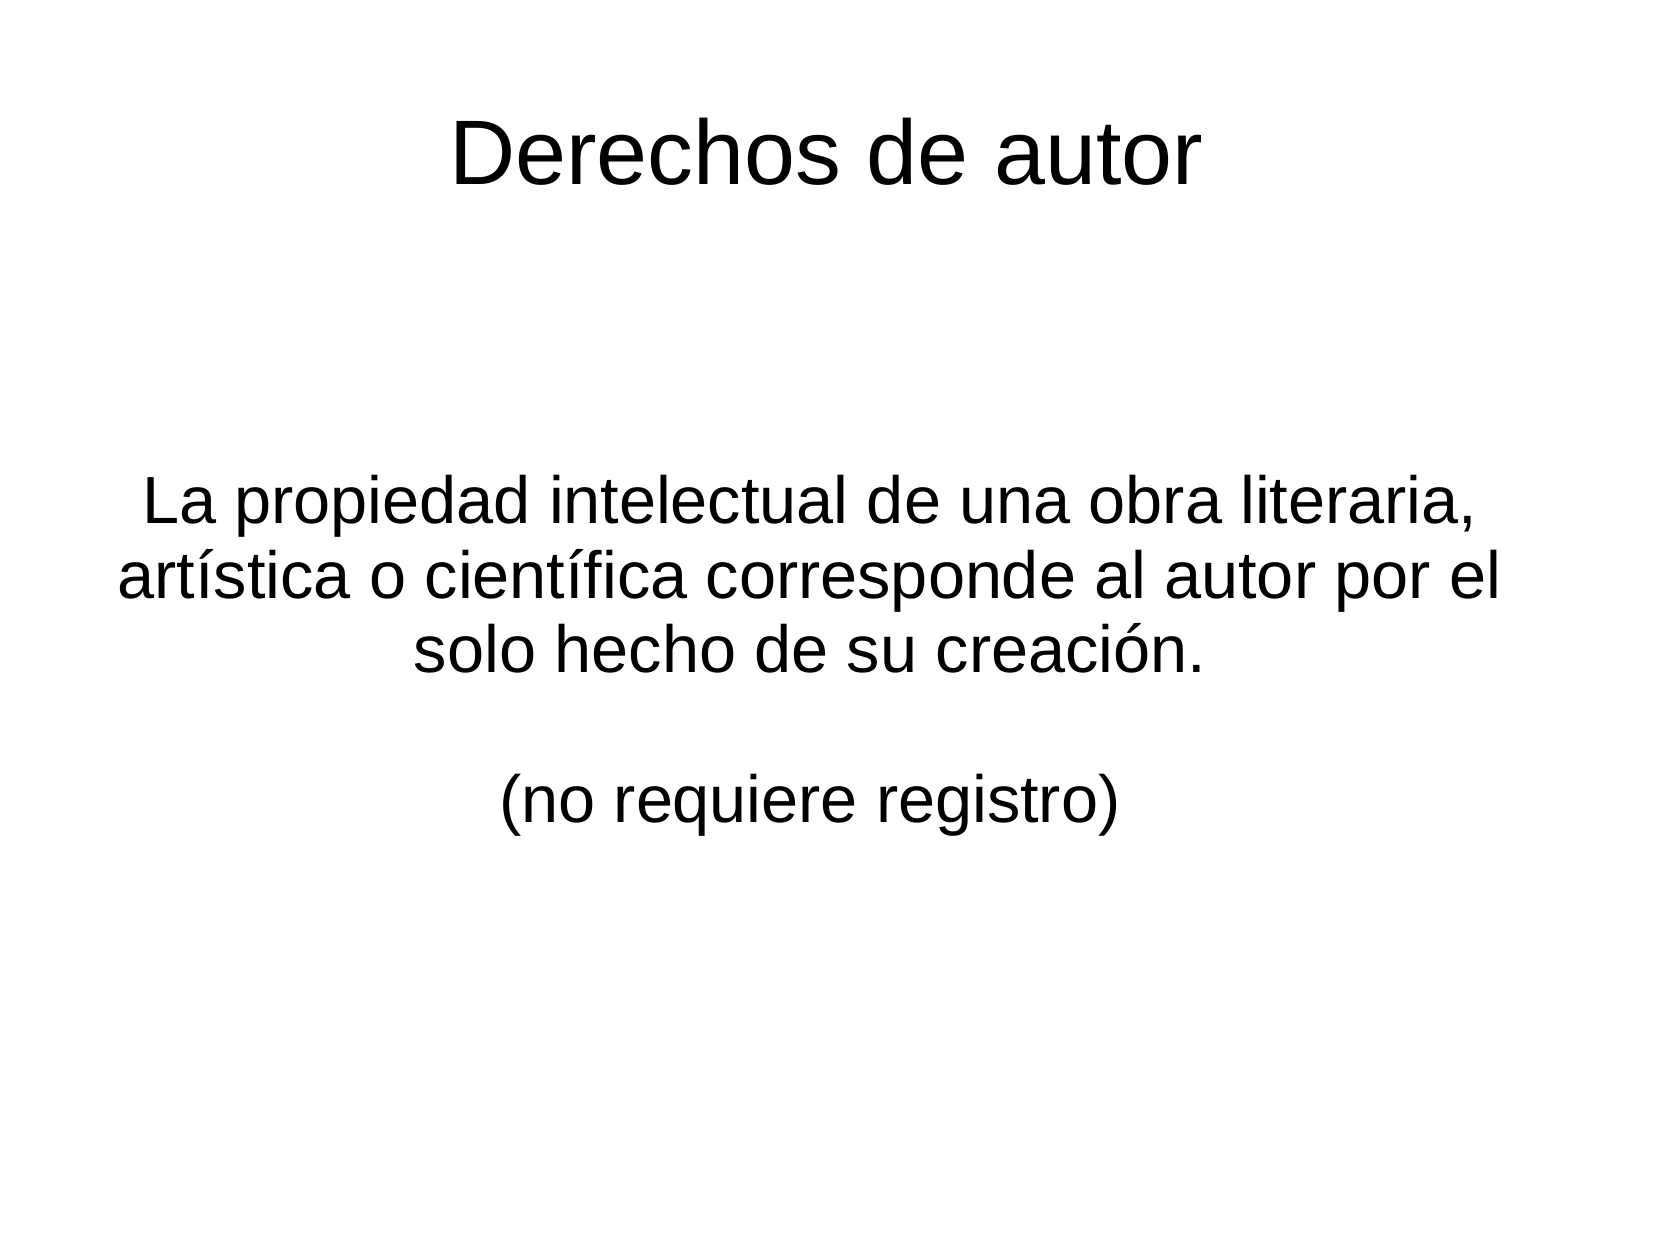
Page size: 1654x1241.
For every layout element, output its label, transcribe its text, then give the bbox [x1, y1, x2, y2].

subtitle La propiedad intelectual de una obra literaria, artística o científica corresponde al autor por el solo hecho de su creación. (no requiere registro) [82, 290, 1538, 1010]
title Derechos de autor [82, 49, 1571, 257]
